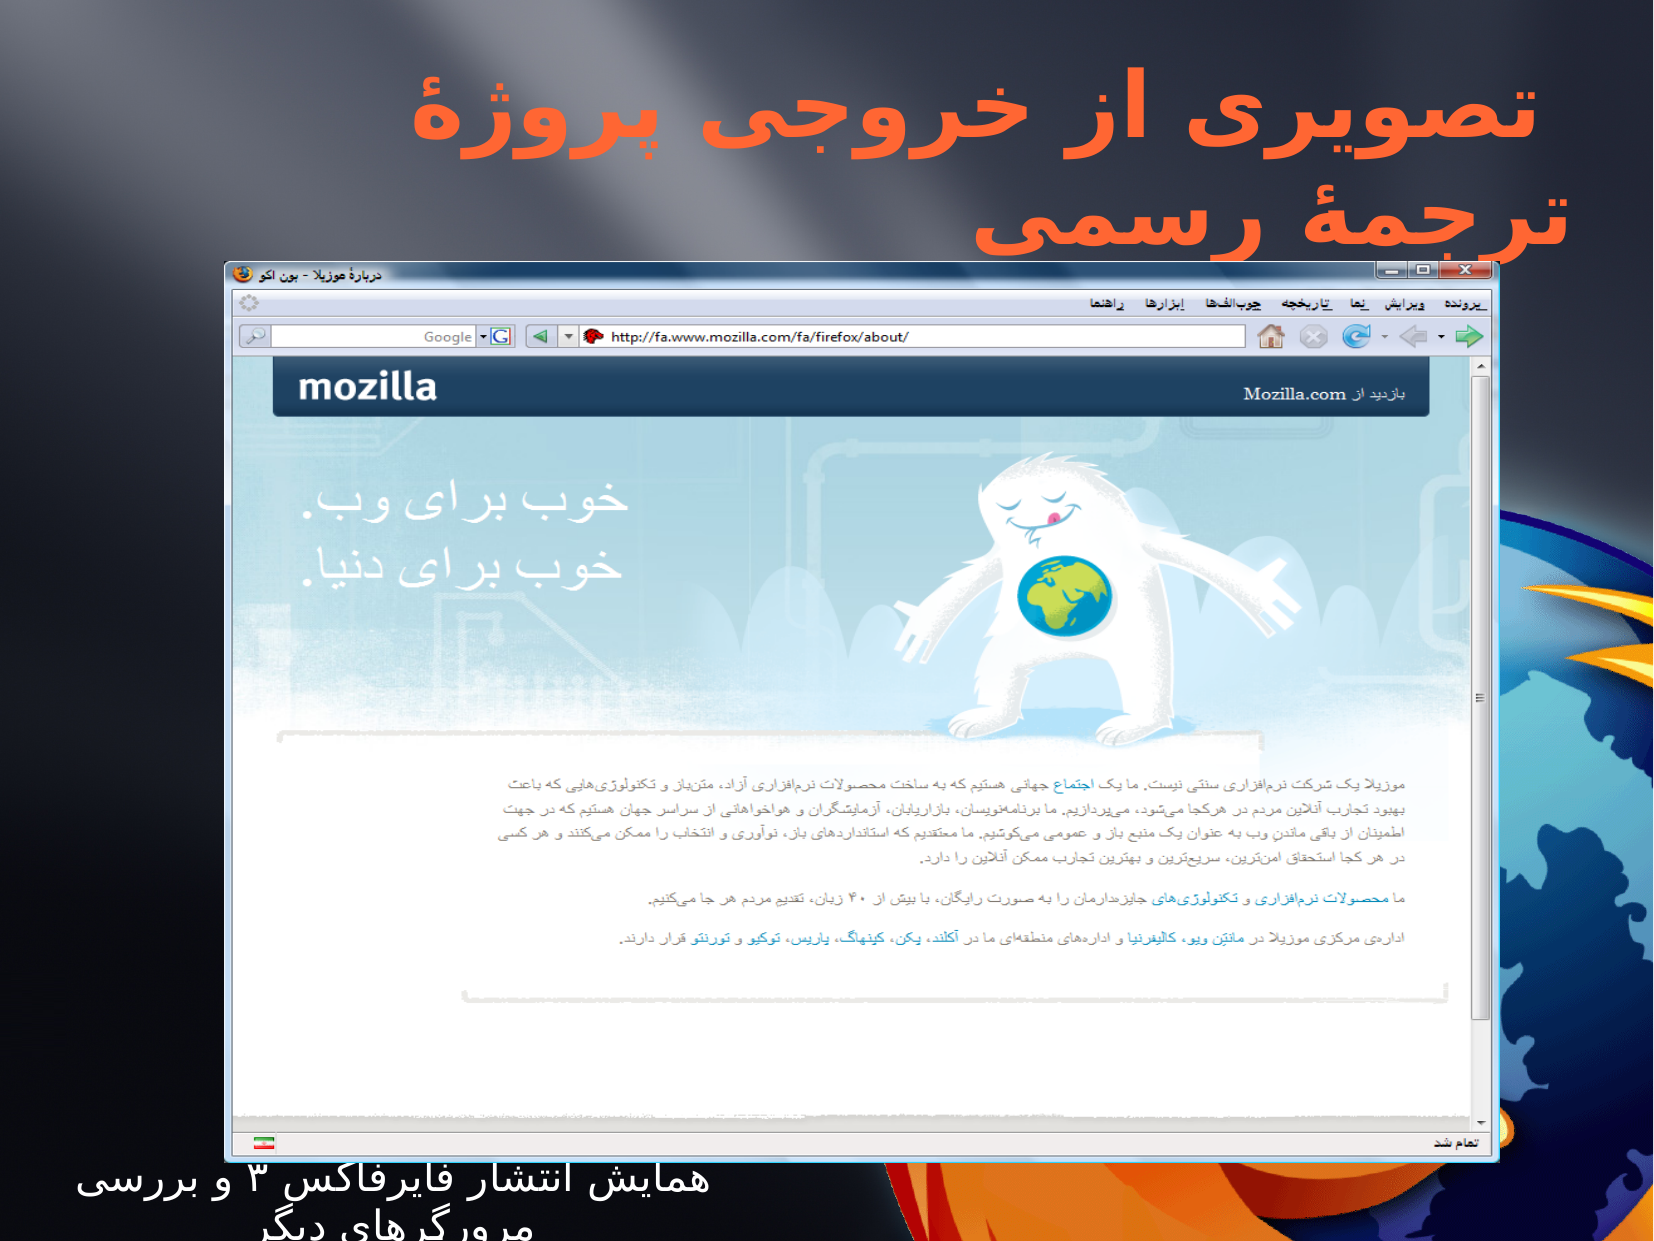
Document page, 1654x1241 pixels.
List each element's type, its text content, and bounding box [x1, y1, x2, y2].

title تصویری از خروجی پروژهٔ ترجمهٔ رسمی [149, 55, 1575, 263]
picture [521, 1231, 528, 1237]
picture [0, 0, 1654, 1241]
